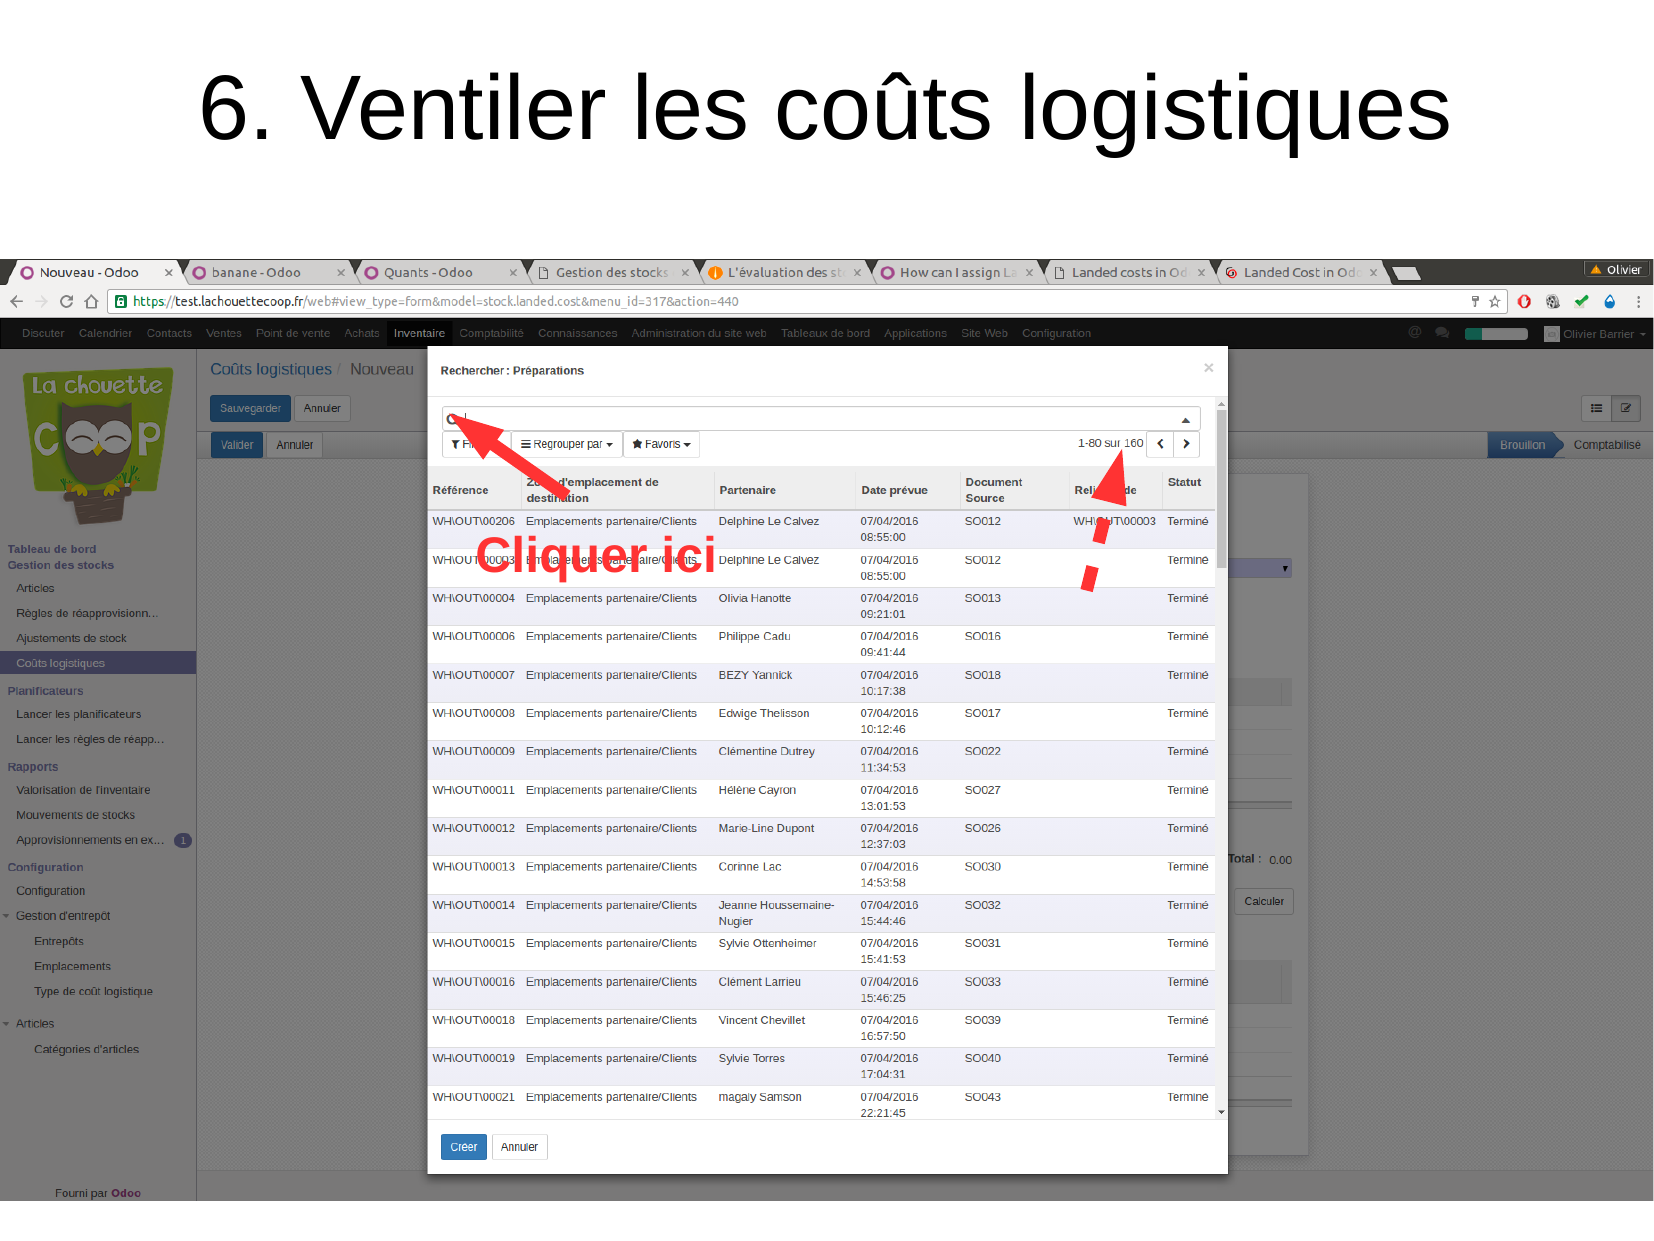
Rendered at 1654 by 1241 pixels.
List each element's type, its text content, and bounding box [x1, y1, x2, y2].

text_box Cliquer ici [460, 519, 969, 591]
title 6. Ventiler les coûts logistiques [82, 49, 1571, 166]
picture [0, 259, 1654, 1201]
